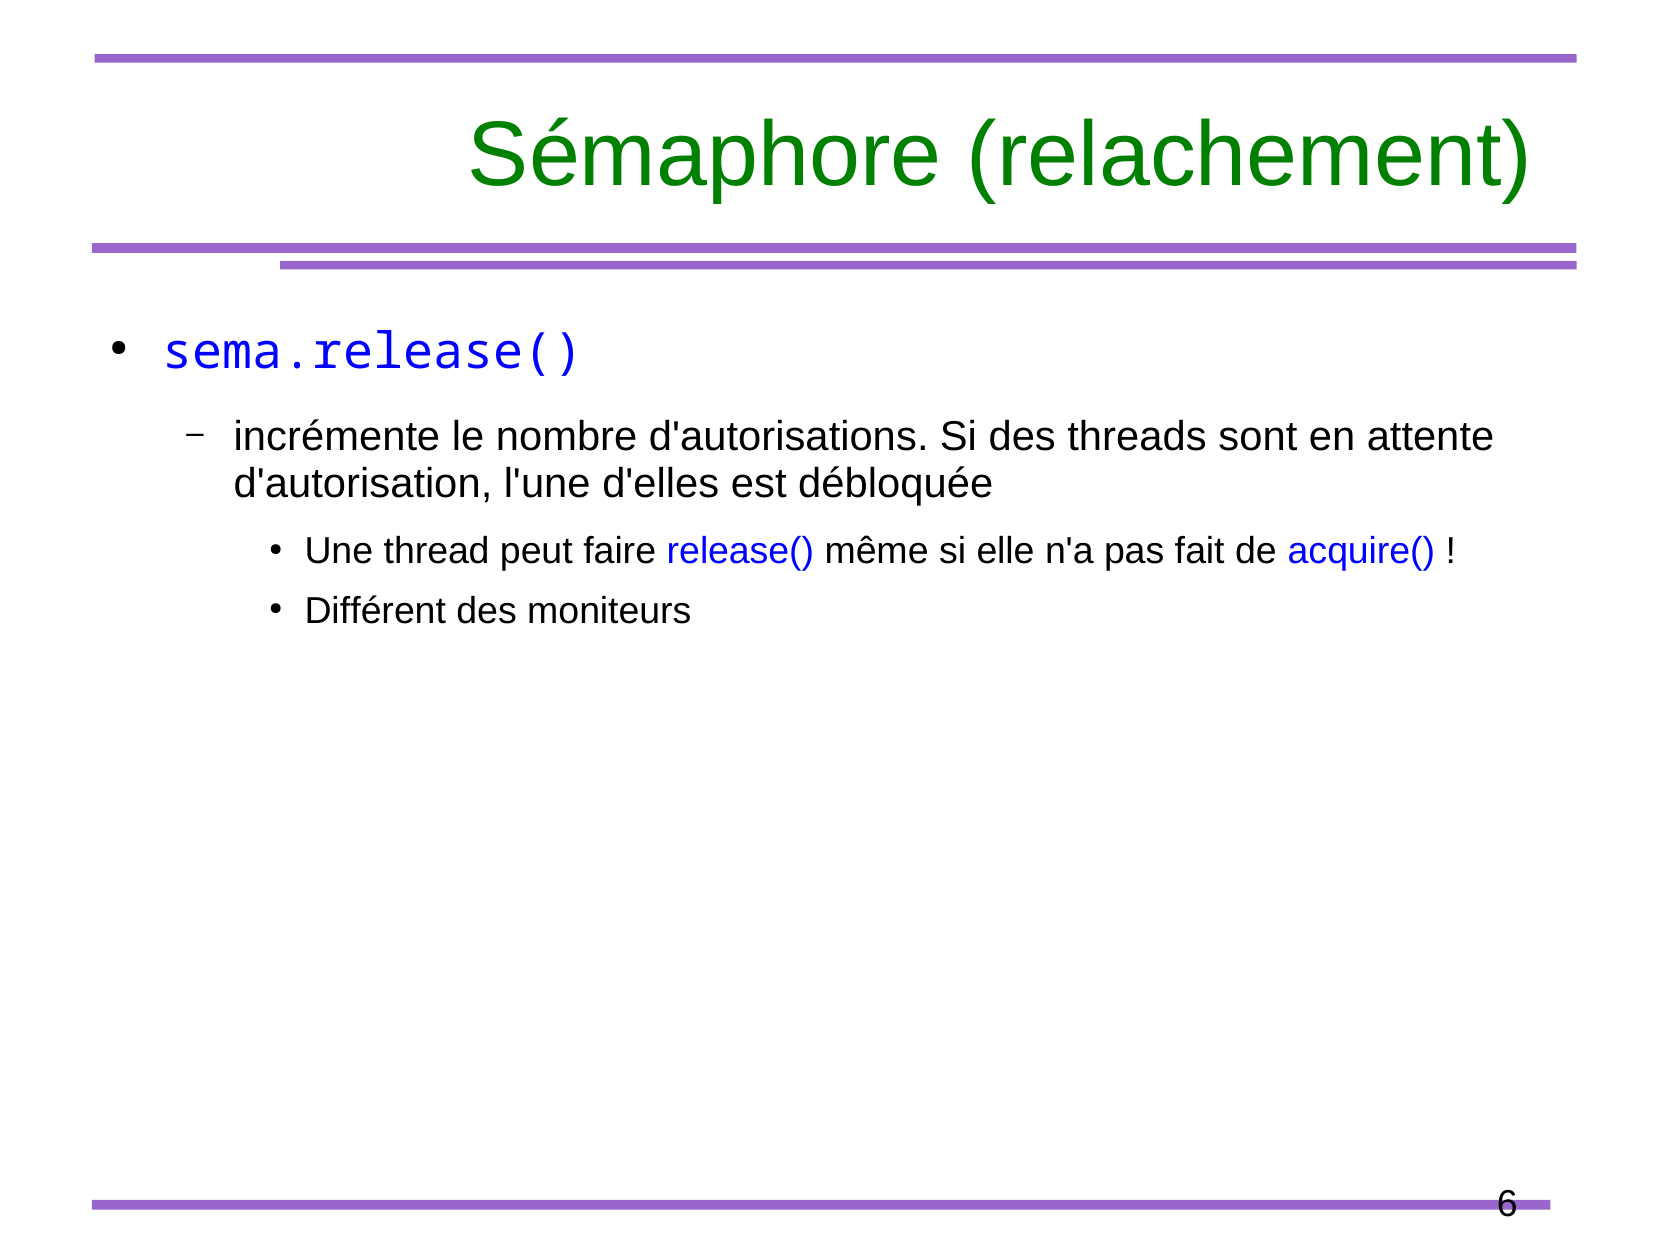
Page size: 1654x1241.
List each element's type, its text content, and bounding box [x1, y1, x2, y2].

title Sémaphore (relachement) [121, 49, 1534, 257]
list sema.release() incrémente le nombre d'autorisations. Si des threads sont en attente d'autorisation, l'une d'elles est débloquée Une thread peut faire release() même si elle n'a pas fait de acquire() ! Différent des moniteurs [92, 315, 1563, 1163]
